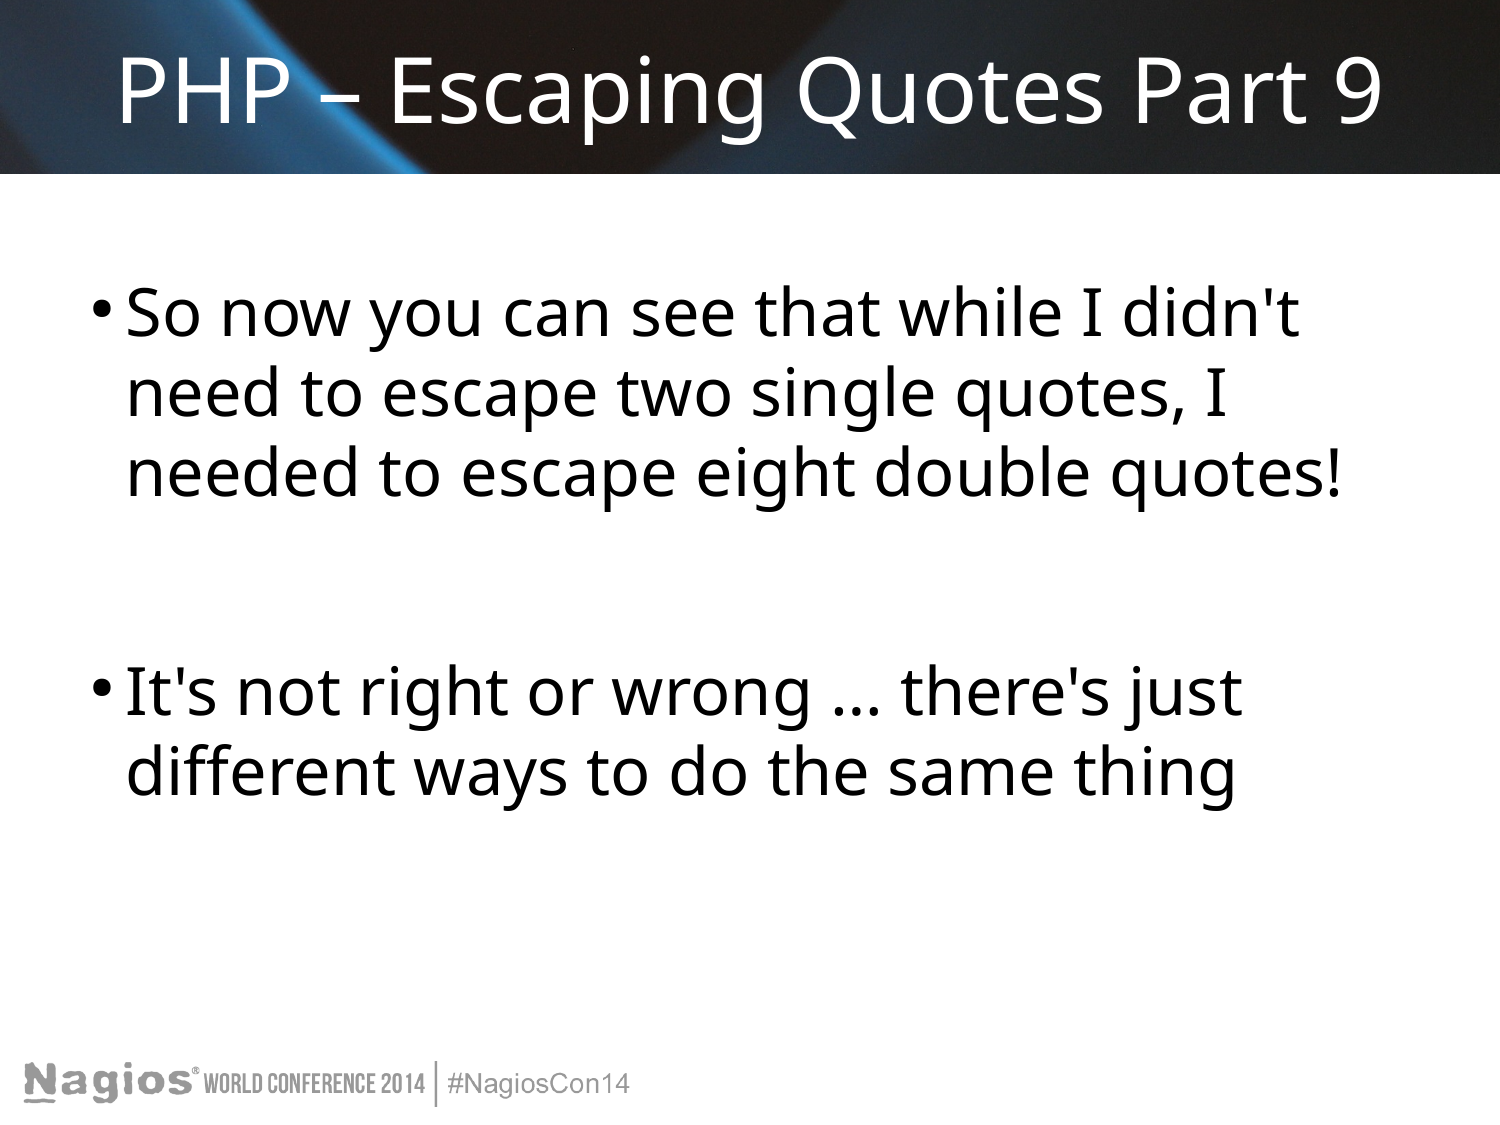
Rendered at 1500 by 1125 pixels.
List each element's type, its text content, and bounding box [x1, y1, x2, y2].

title PHP – Escaping Quotes Part 9 [0, 0, 1500, 174]
picture [12, 1040, 638, 1125]
list So now you can see that while I didn't need to escape two single quotes, I needed to escape eight double quotes! It's not right or wrong … there's just different ways to do the same thing [75, 262, 1426, 1005]
